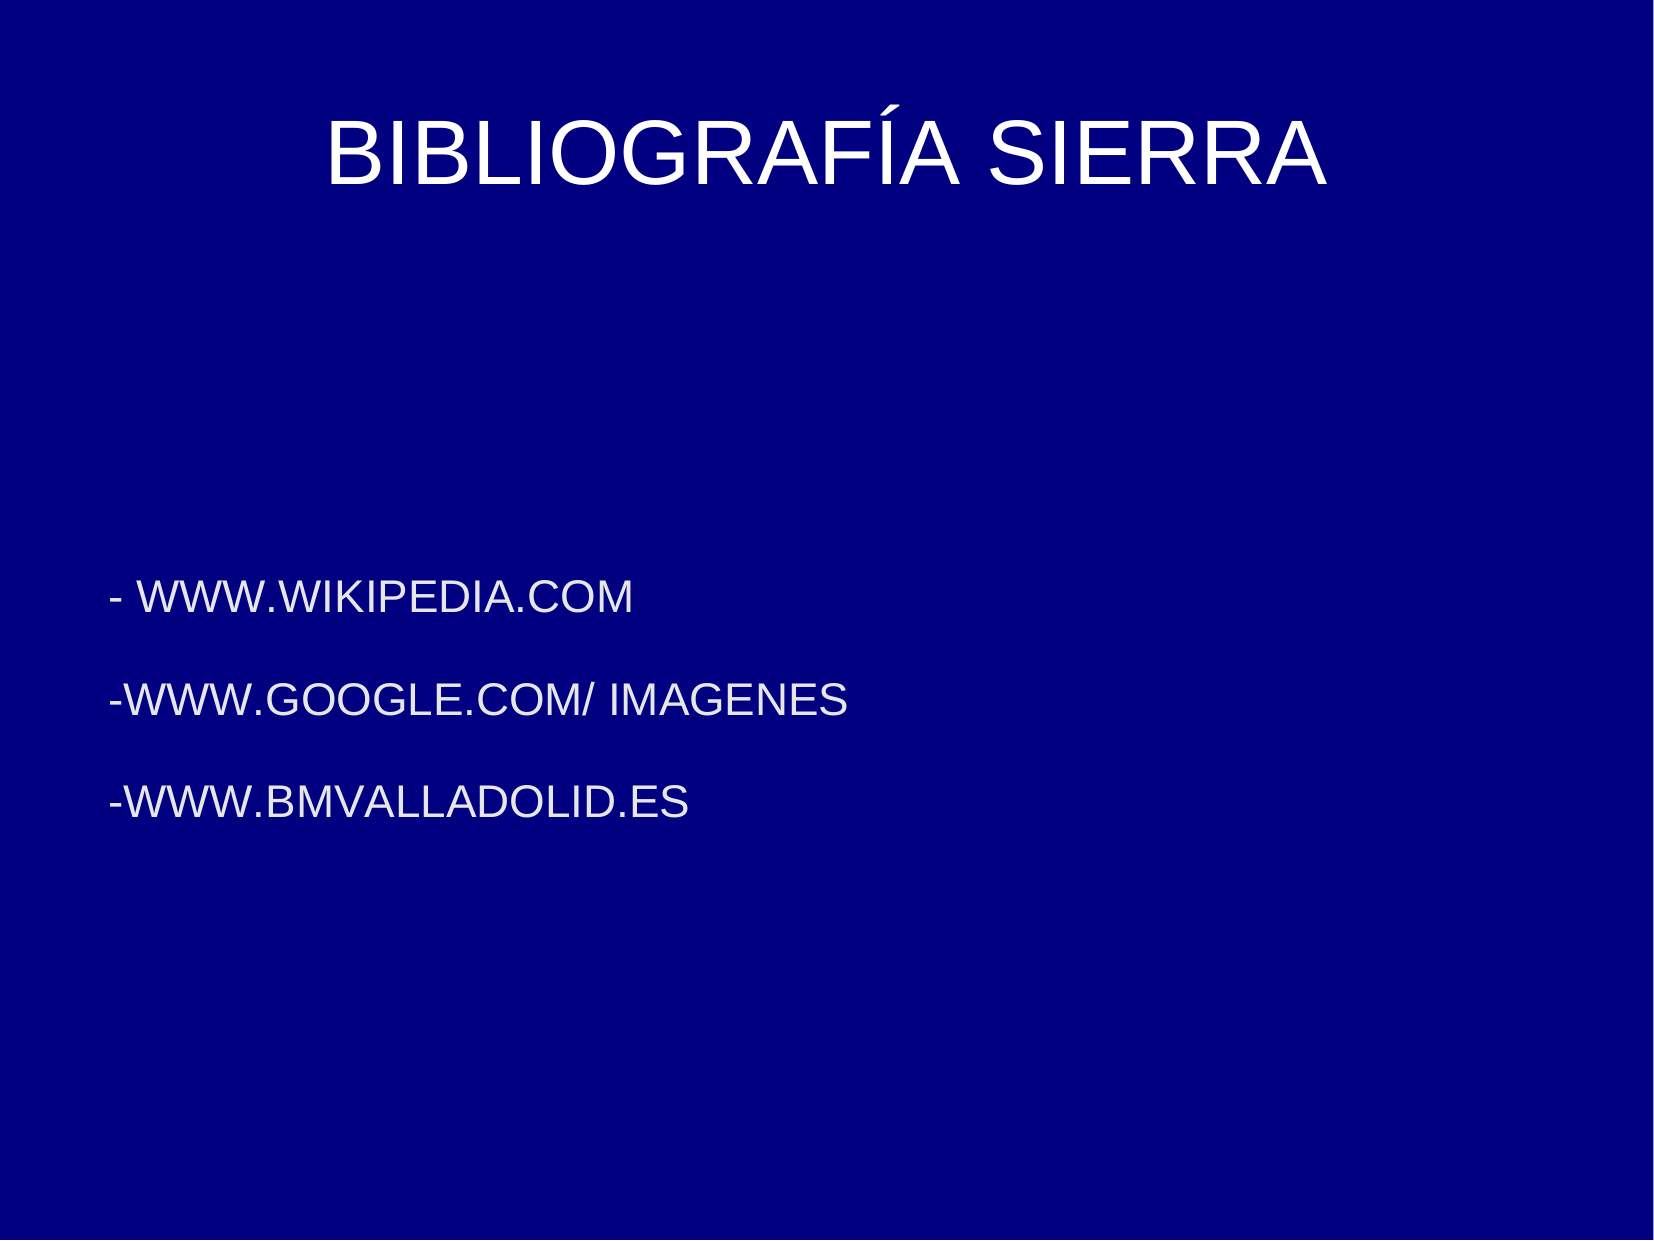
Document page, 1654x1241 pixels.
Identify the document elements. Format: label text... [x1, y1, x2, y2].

title BIBLIOGRAFÍA SIERRA [82, 49, 1571, 257]
subtitle - WWW.WIKIPEDIA.COM -WWW.GOOGLE.COM/ IMAGENES -WWW.BMVALLADOLID.ES [82, 290, 1571, 1109]
